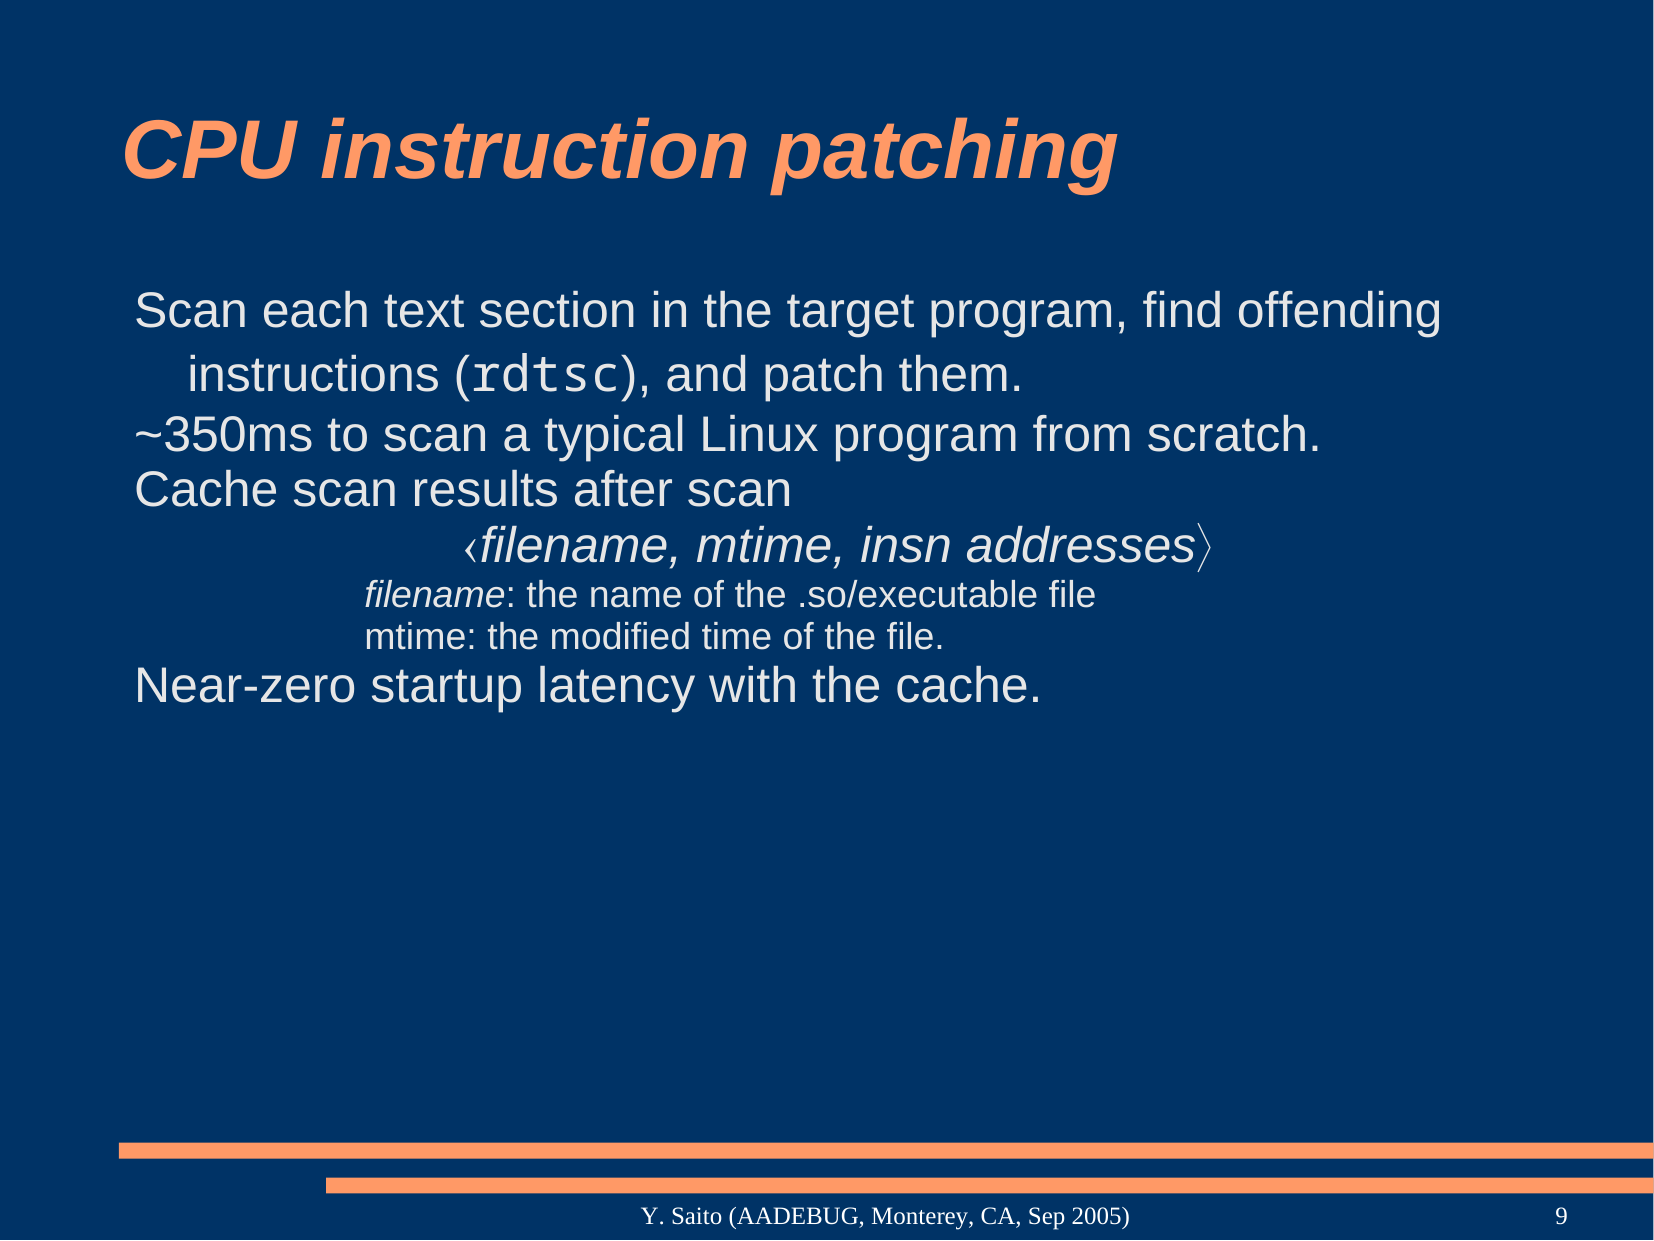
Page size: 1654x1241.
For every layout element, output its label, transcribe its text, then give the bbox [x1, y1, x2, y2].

list Scan each text section in the target program, find offending instructions (rdtsc), and patch them. ~350ms to scan a typical Linux program from scratch. Cache scan results after scan filename, mtime, insn addresses filename: the name of the .so/executable file mtime: the modified time of the file. Near-zero startup latency with the cache. [116, 281, 1529, 1194]
title CPU instruction patching [121, 46, 1534, 254]
